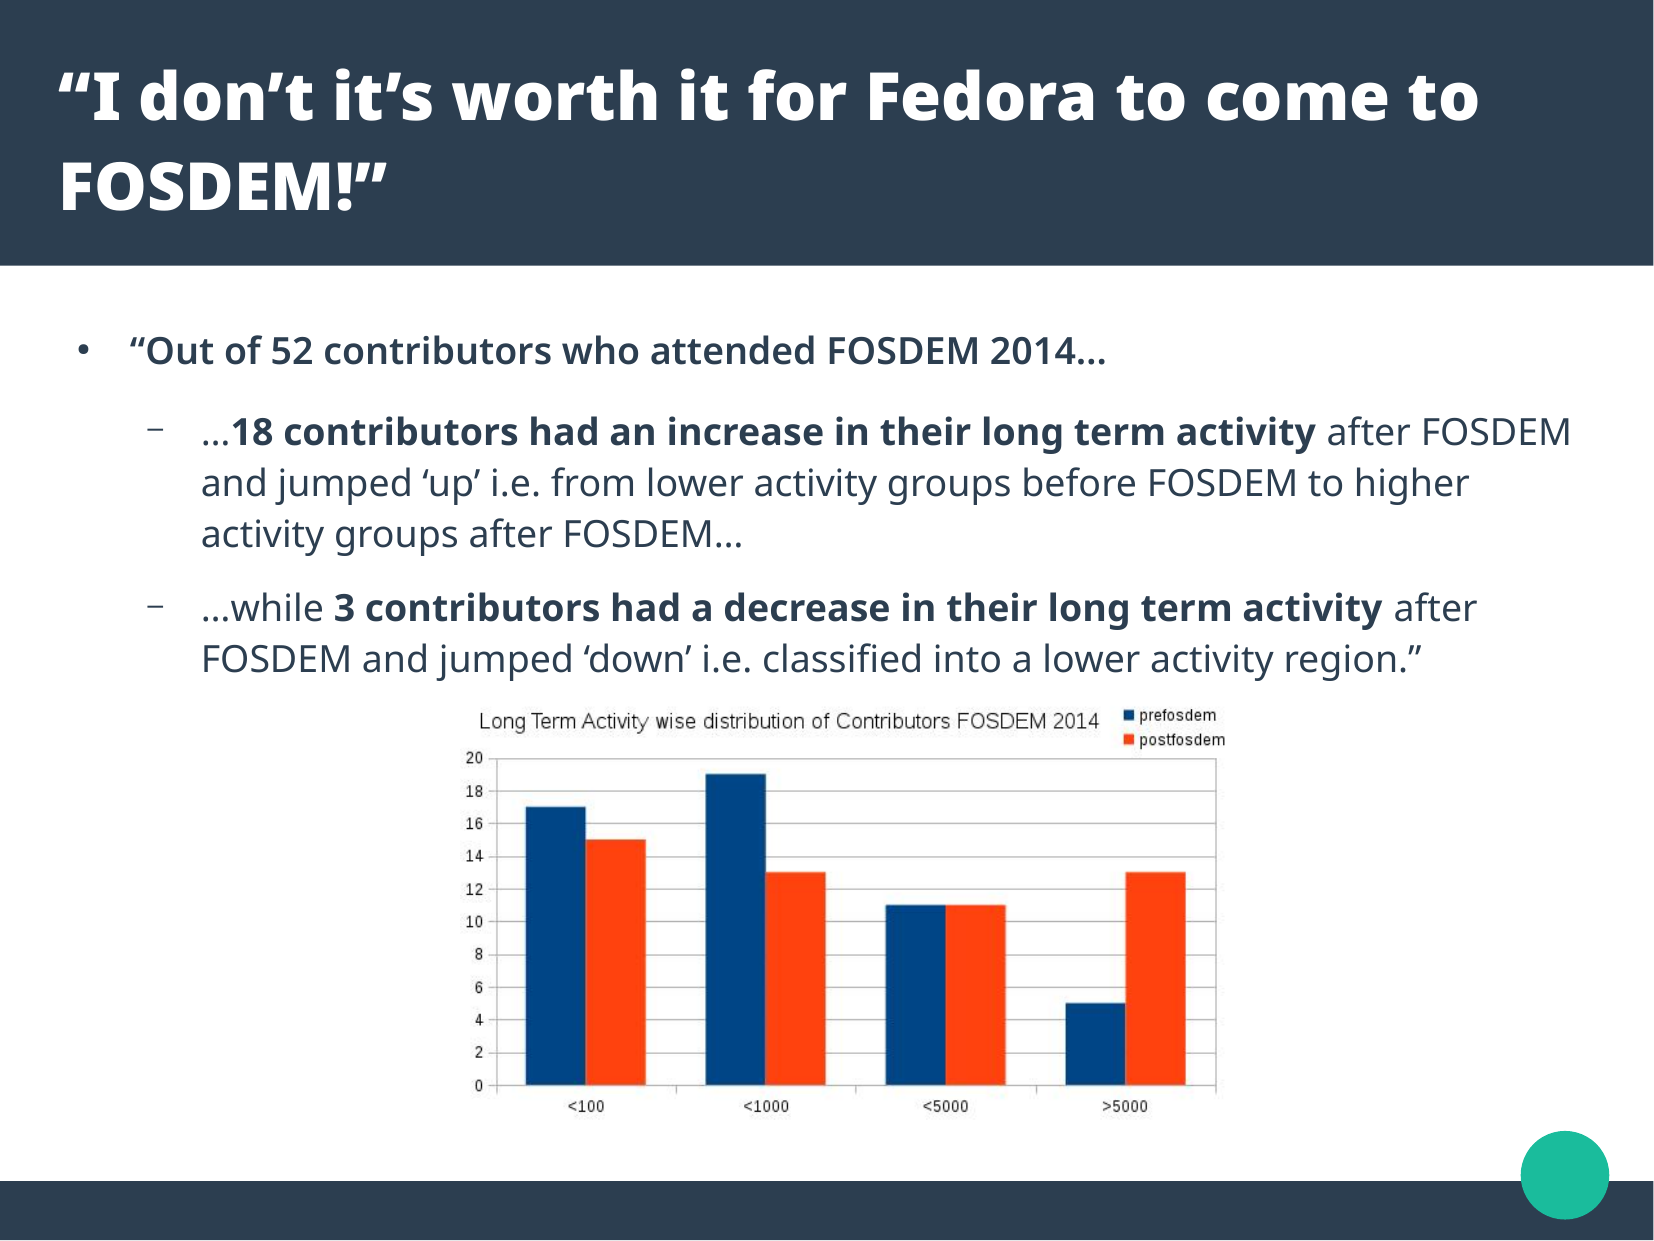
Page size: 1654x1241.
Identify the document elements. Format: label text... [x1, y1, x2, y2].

title “I don’t it’s worth it for Fedora to come to FOSDEM!” [59, 49, 1595, 207]
list “Out of 52 contributors who attended FOSDEM 2014… …18 contributors had an increase in their long term activity after FOSDEM and jumped ‘up’ i.e. from lower activity groups before FOSDEM to higher activity groups after FOSDEM… …while 3 contributors had a decrease in their long term activity after FOSDEM and jumped ‘down’ i.e. classified into a lower activity region.” [59, 324, 1595, 1152]
picture [450, 686, 1231, 1126]
